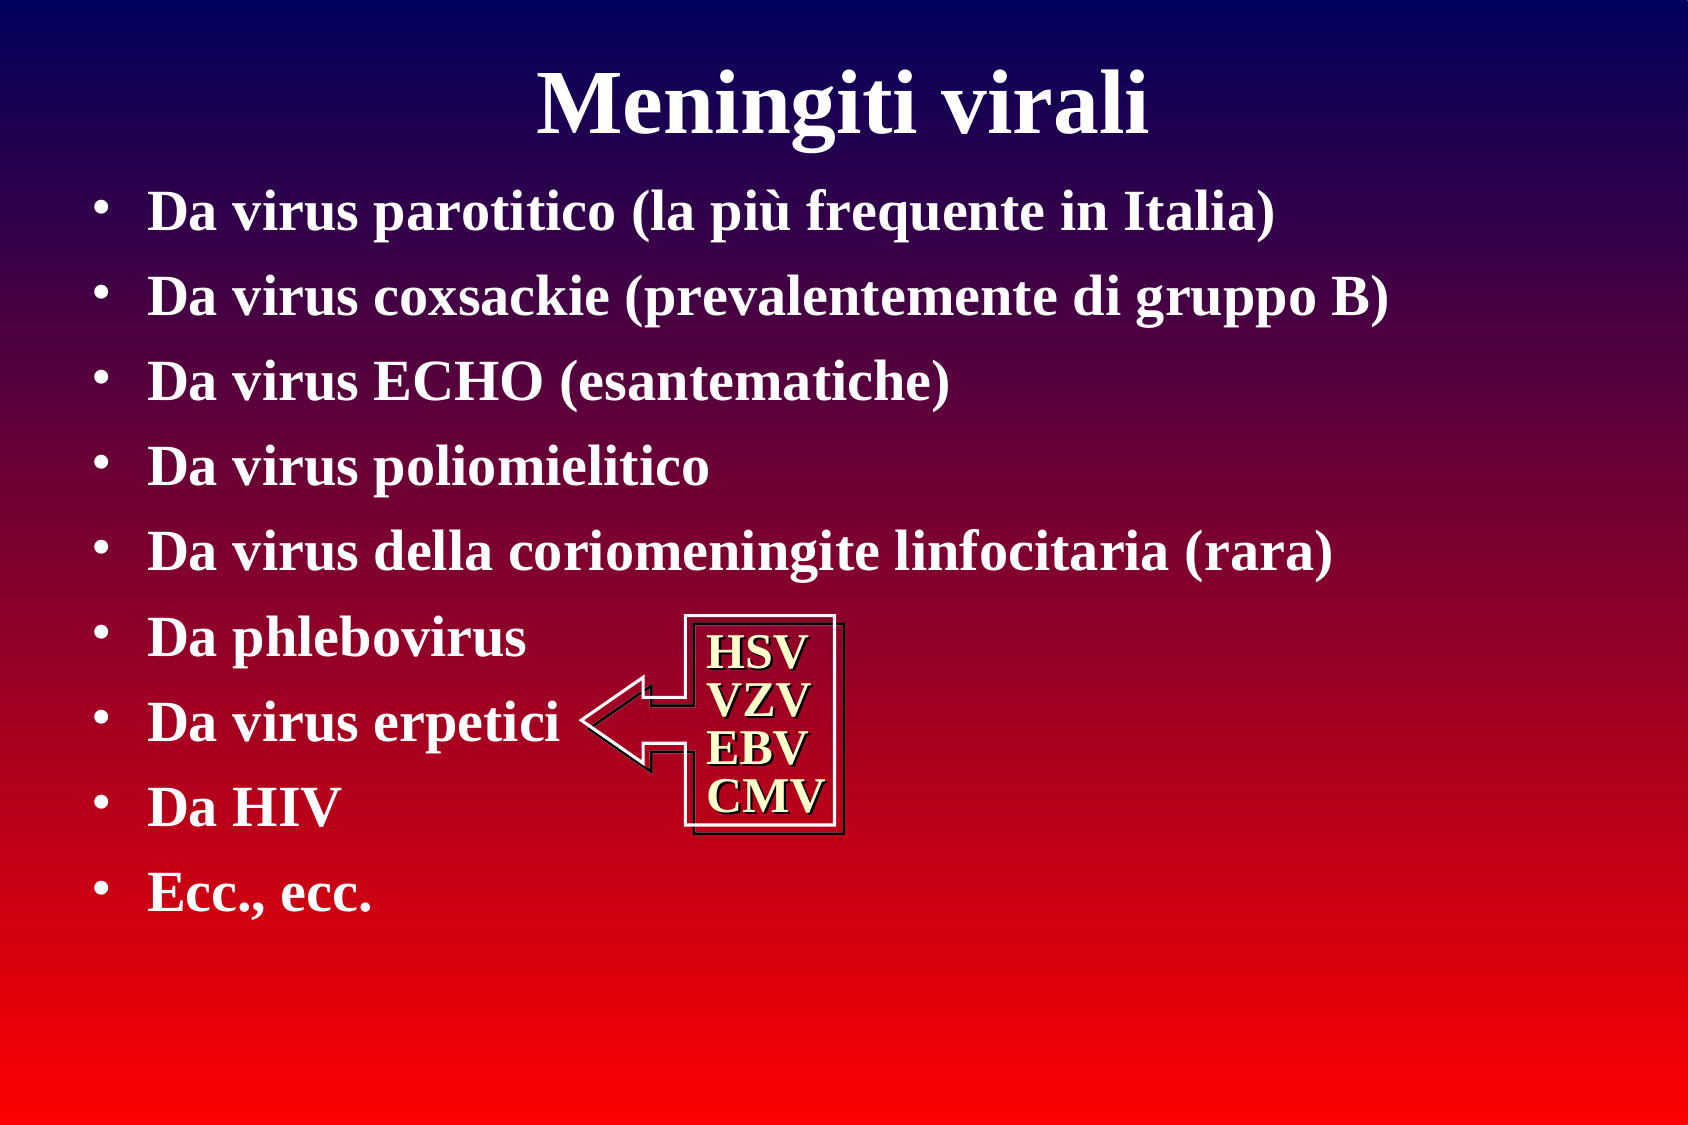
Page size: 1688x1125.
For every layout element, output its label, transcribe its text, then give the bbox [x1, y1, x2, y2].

text_box HSV VZV EBV CMV [691, 622, 841, 830]
text_box Meningiti virali [126, 31, 1561, 163]
text_box Da virus parotitico (la più frequente in Italia) Da virus coxsackie (prevalentemente di gruppo B) Da virus ECHO (esantematiche) Da virus poliomielitico Da virus della coriomeningite linfocitaria (rara) Da phlebovirus Da virus erpetici Da HIV Ecc., ecc. [76, 178, 1636, 1019]
